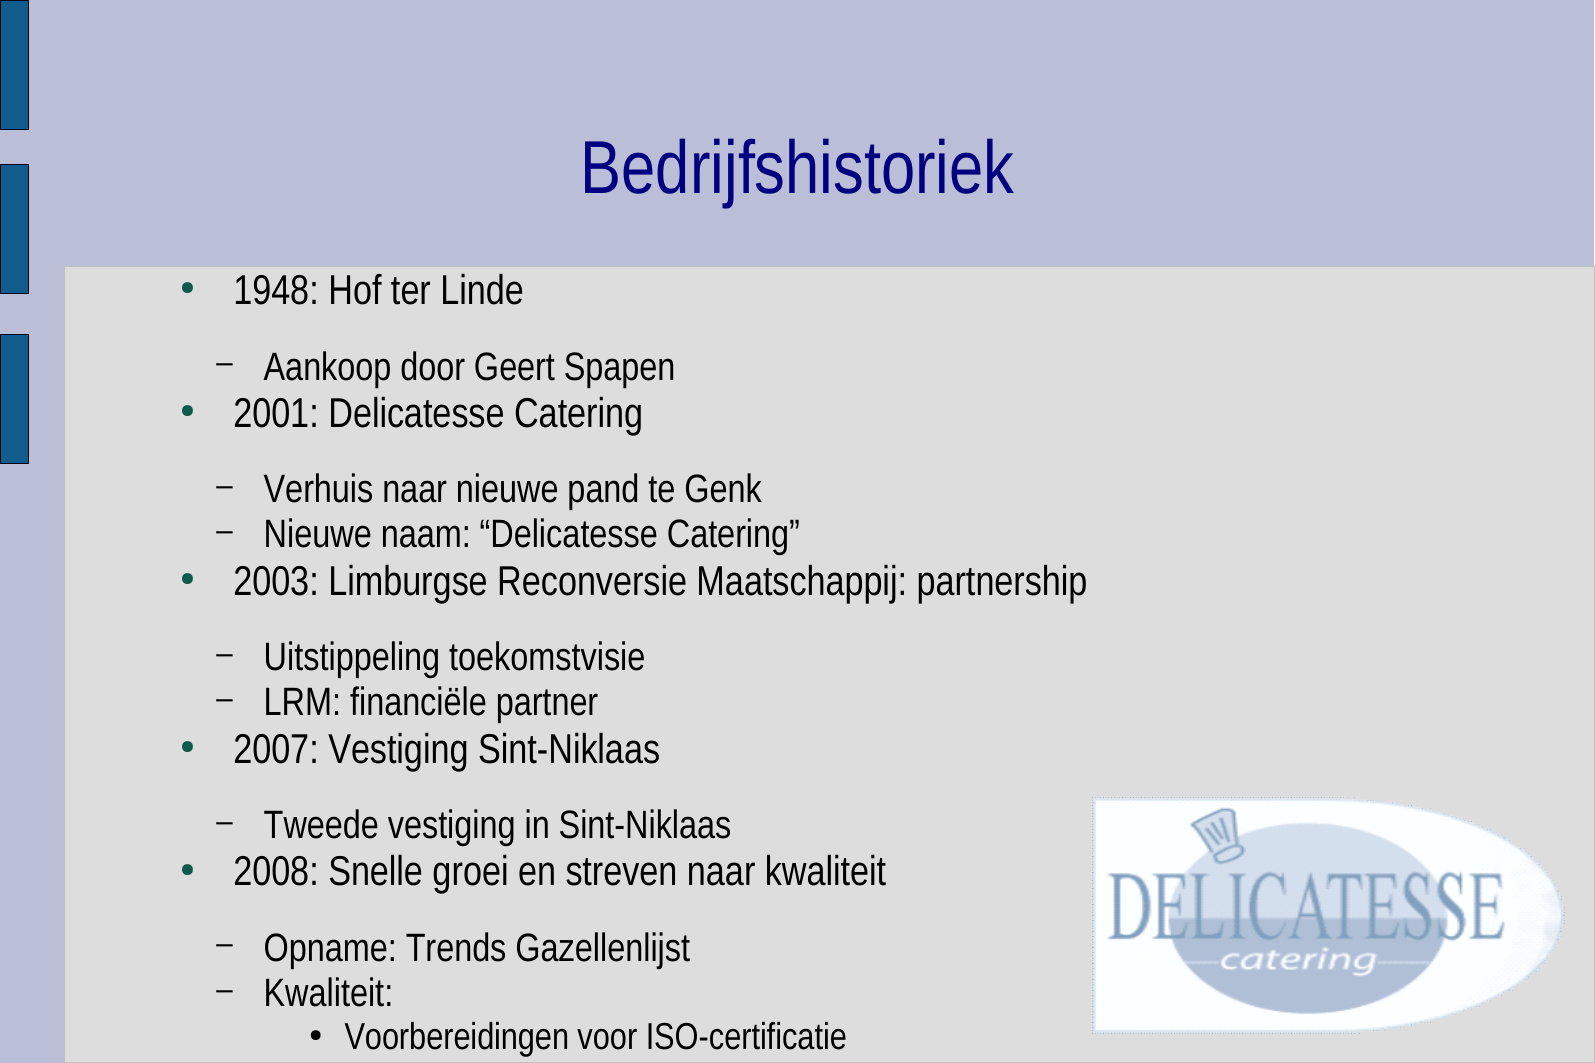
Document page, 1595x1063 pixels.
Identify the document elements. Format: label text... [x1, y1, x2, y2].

picture [1092, 797, 1565, 1034]
list 1948: Hof ter Linde Aankoop door Geert Spapen 2001: Delicatesse Catering Verhuis naar nieuwe pand te Genk Nieuwe naam: “Delicatesse Catering” 2003: Limburgse Reconversie Maatschappij: partnership Uitstippeling toekomstvisie LRM: financiële partner 2007: Vestiging Sint-Niklaas Tweede vestiging in Sint-Niklaas 2008: Snelle groei en streven naar kwaliteit Opname: Trends Gazellenlijst Kwaliteit: Voorbereidingen voor ISO-certificatie [162, 265, 1436, 1063]
title Bedrijfshistoriek [117, 78, 1479, 256]
